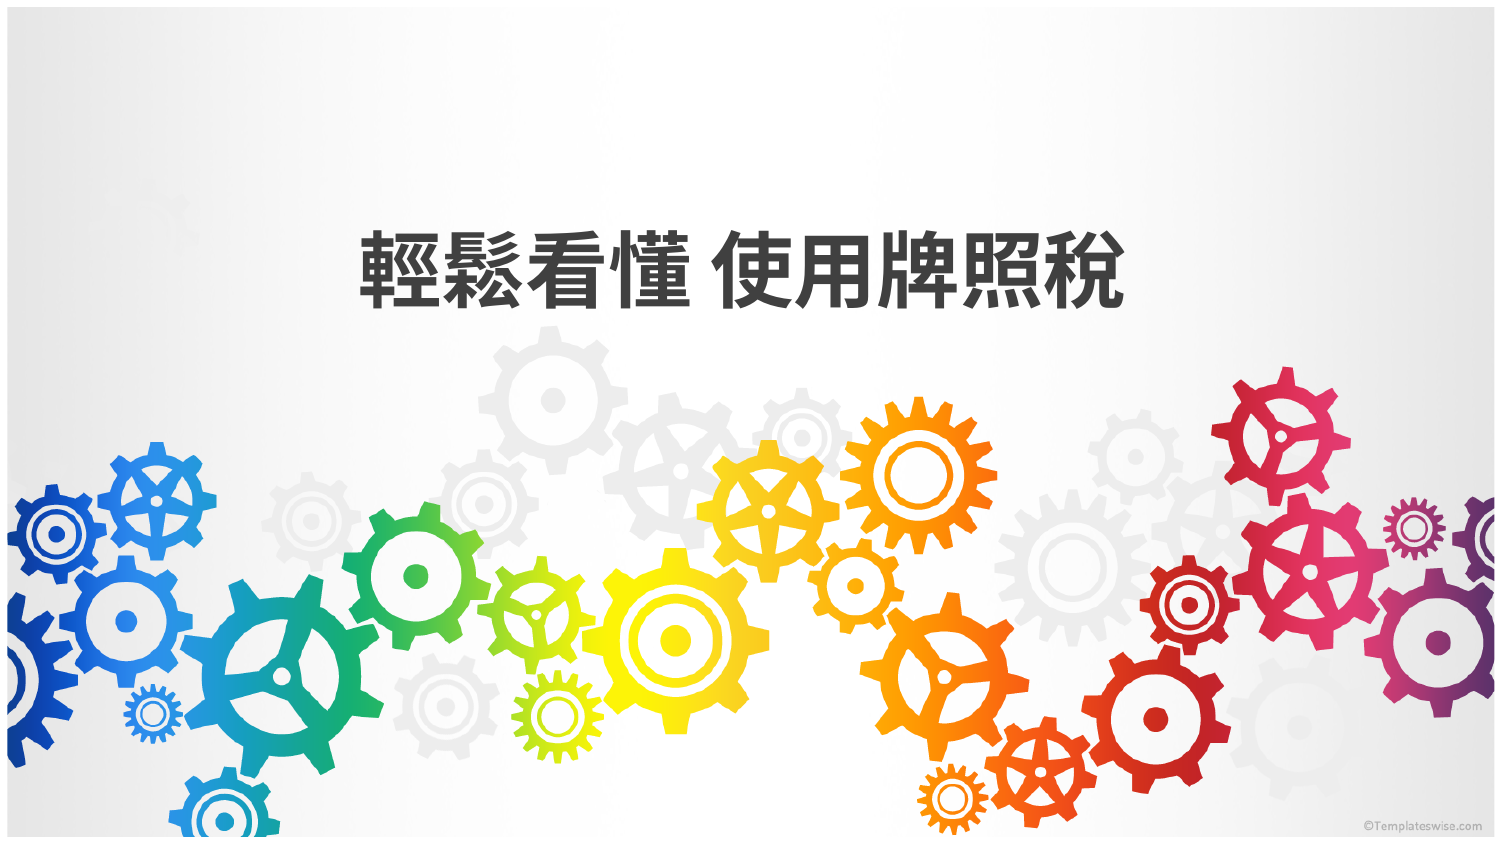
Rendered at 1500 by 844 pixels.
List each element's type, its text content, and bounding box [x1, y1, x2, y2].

title 輕鬆看懂 使用牌照稅 [105, 210, 1381, 324]
